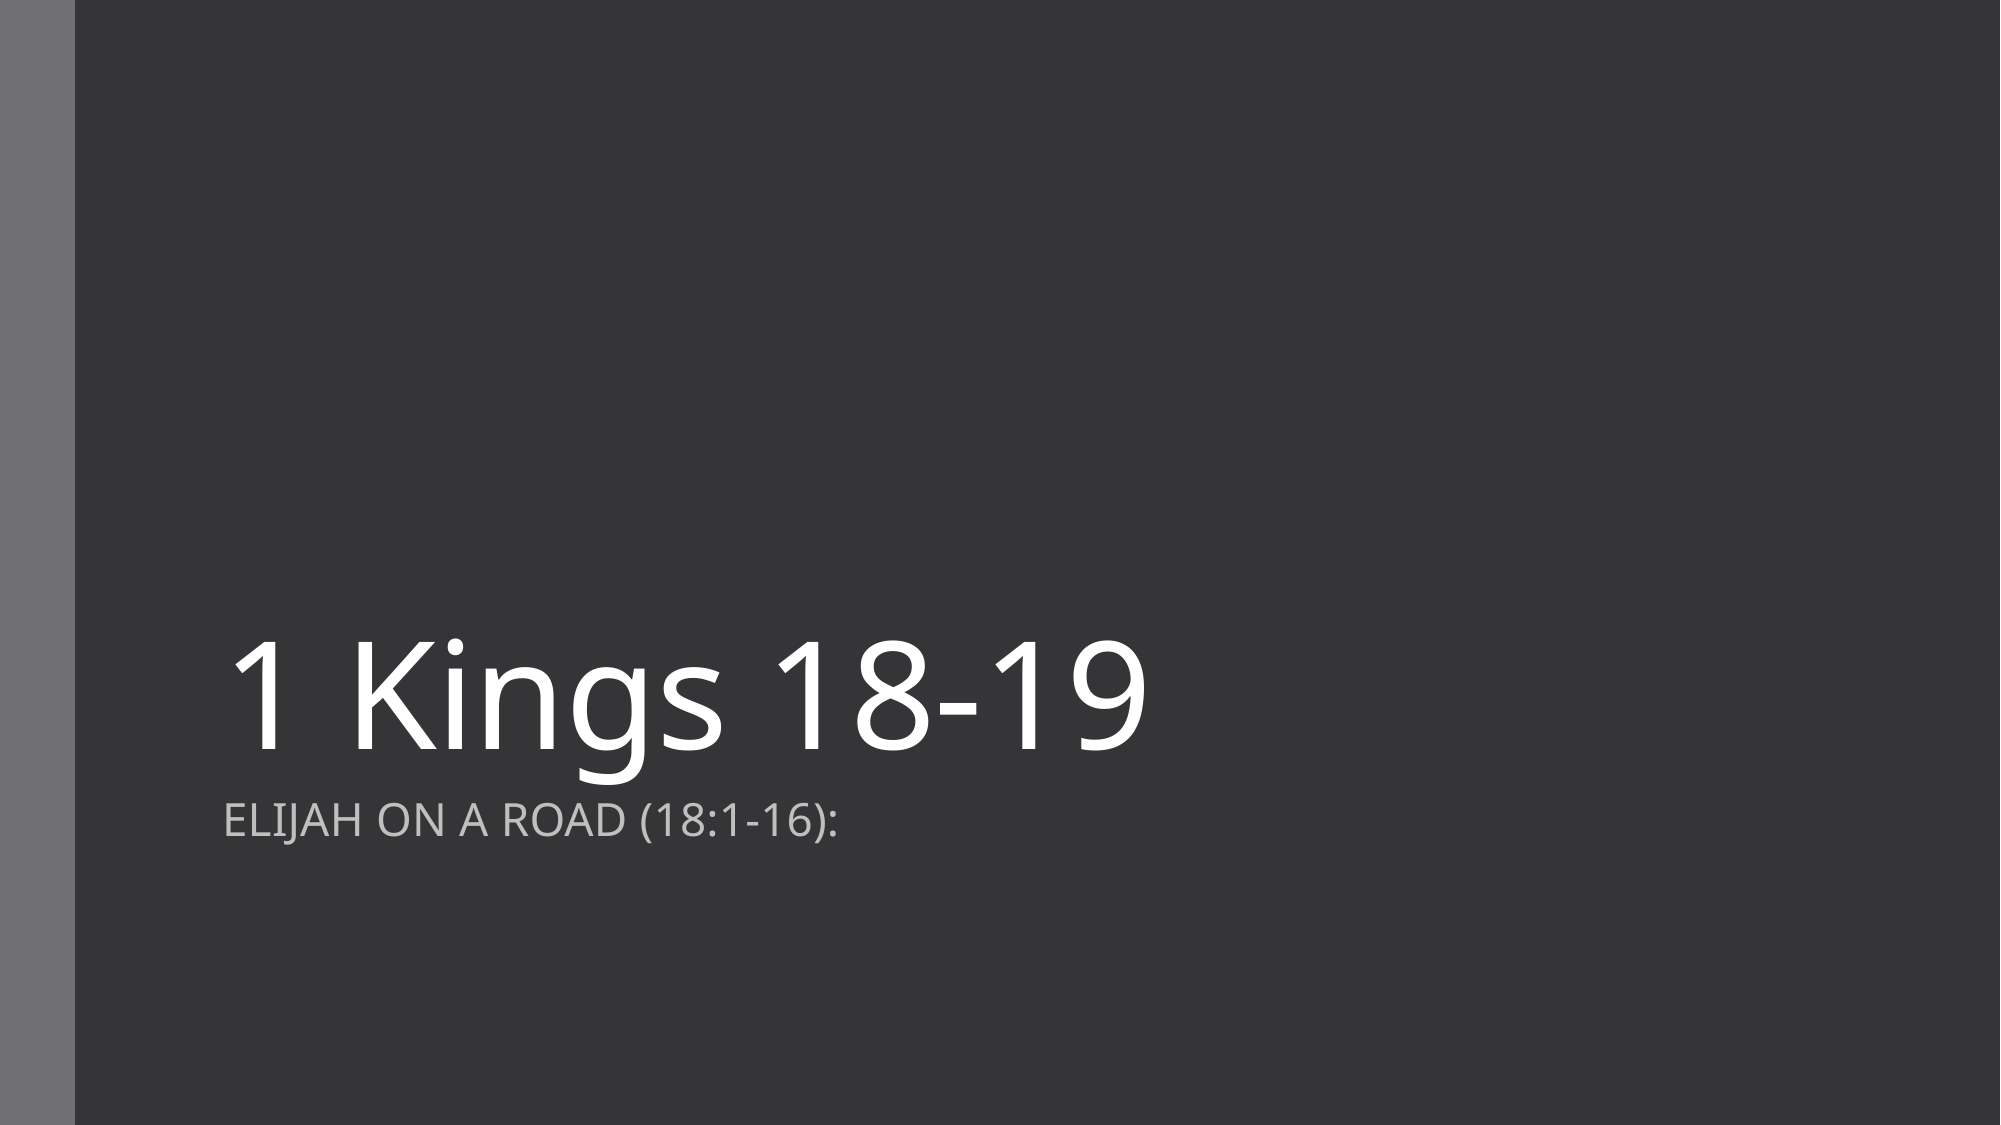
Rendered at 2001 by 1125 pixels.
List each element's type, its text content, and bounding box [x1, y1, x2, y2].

subtitle ELIJAH ON A ROAD (18:1-16): [206, 787, 1752, 1066]
title 1 Kings 18-19 [206, 124, 1752, 787]
